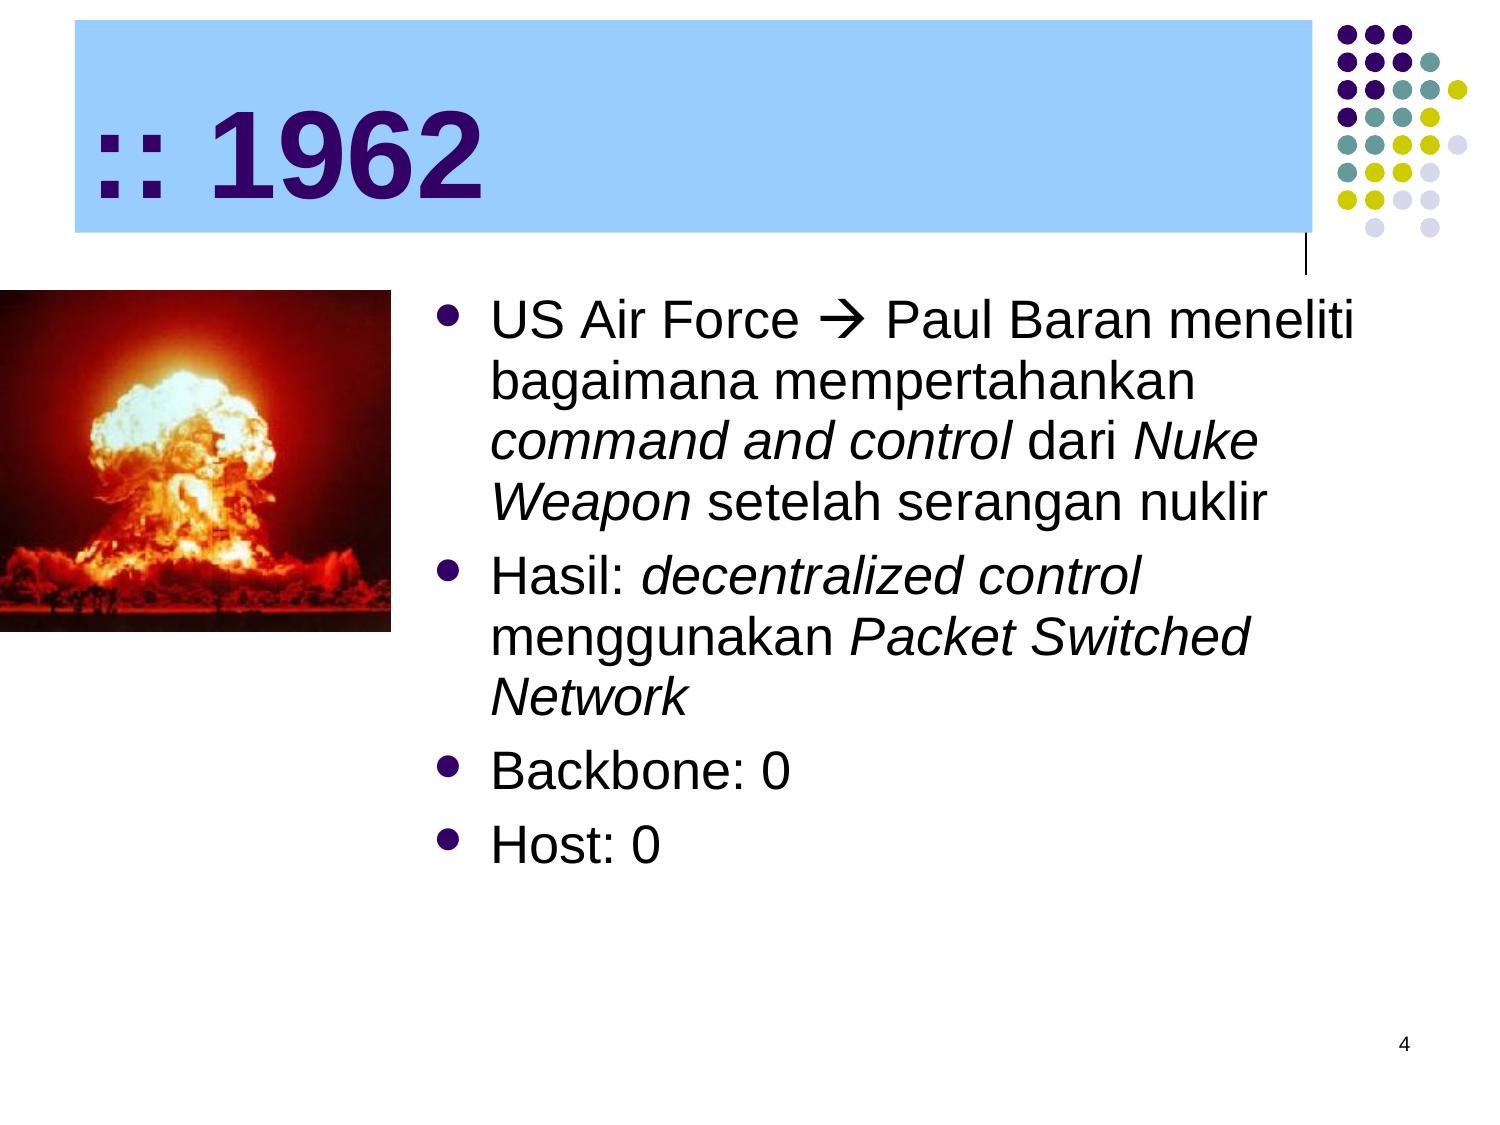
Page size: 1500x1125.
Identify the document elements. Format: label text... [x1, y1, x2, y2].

list US Air Force  Paul Baran meneliti bagaimana mempertahankan command and control dari Nuke Weapon setelah serangan nuklir Hasil: decentralized control menggunakan Packet Switched Network Backbone: 0 Host: 0 [419, 282, 1426, 1006]
picture [0, 290, 391, 632]
title :: 1962 [74, 20, 1313, 233]
